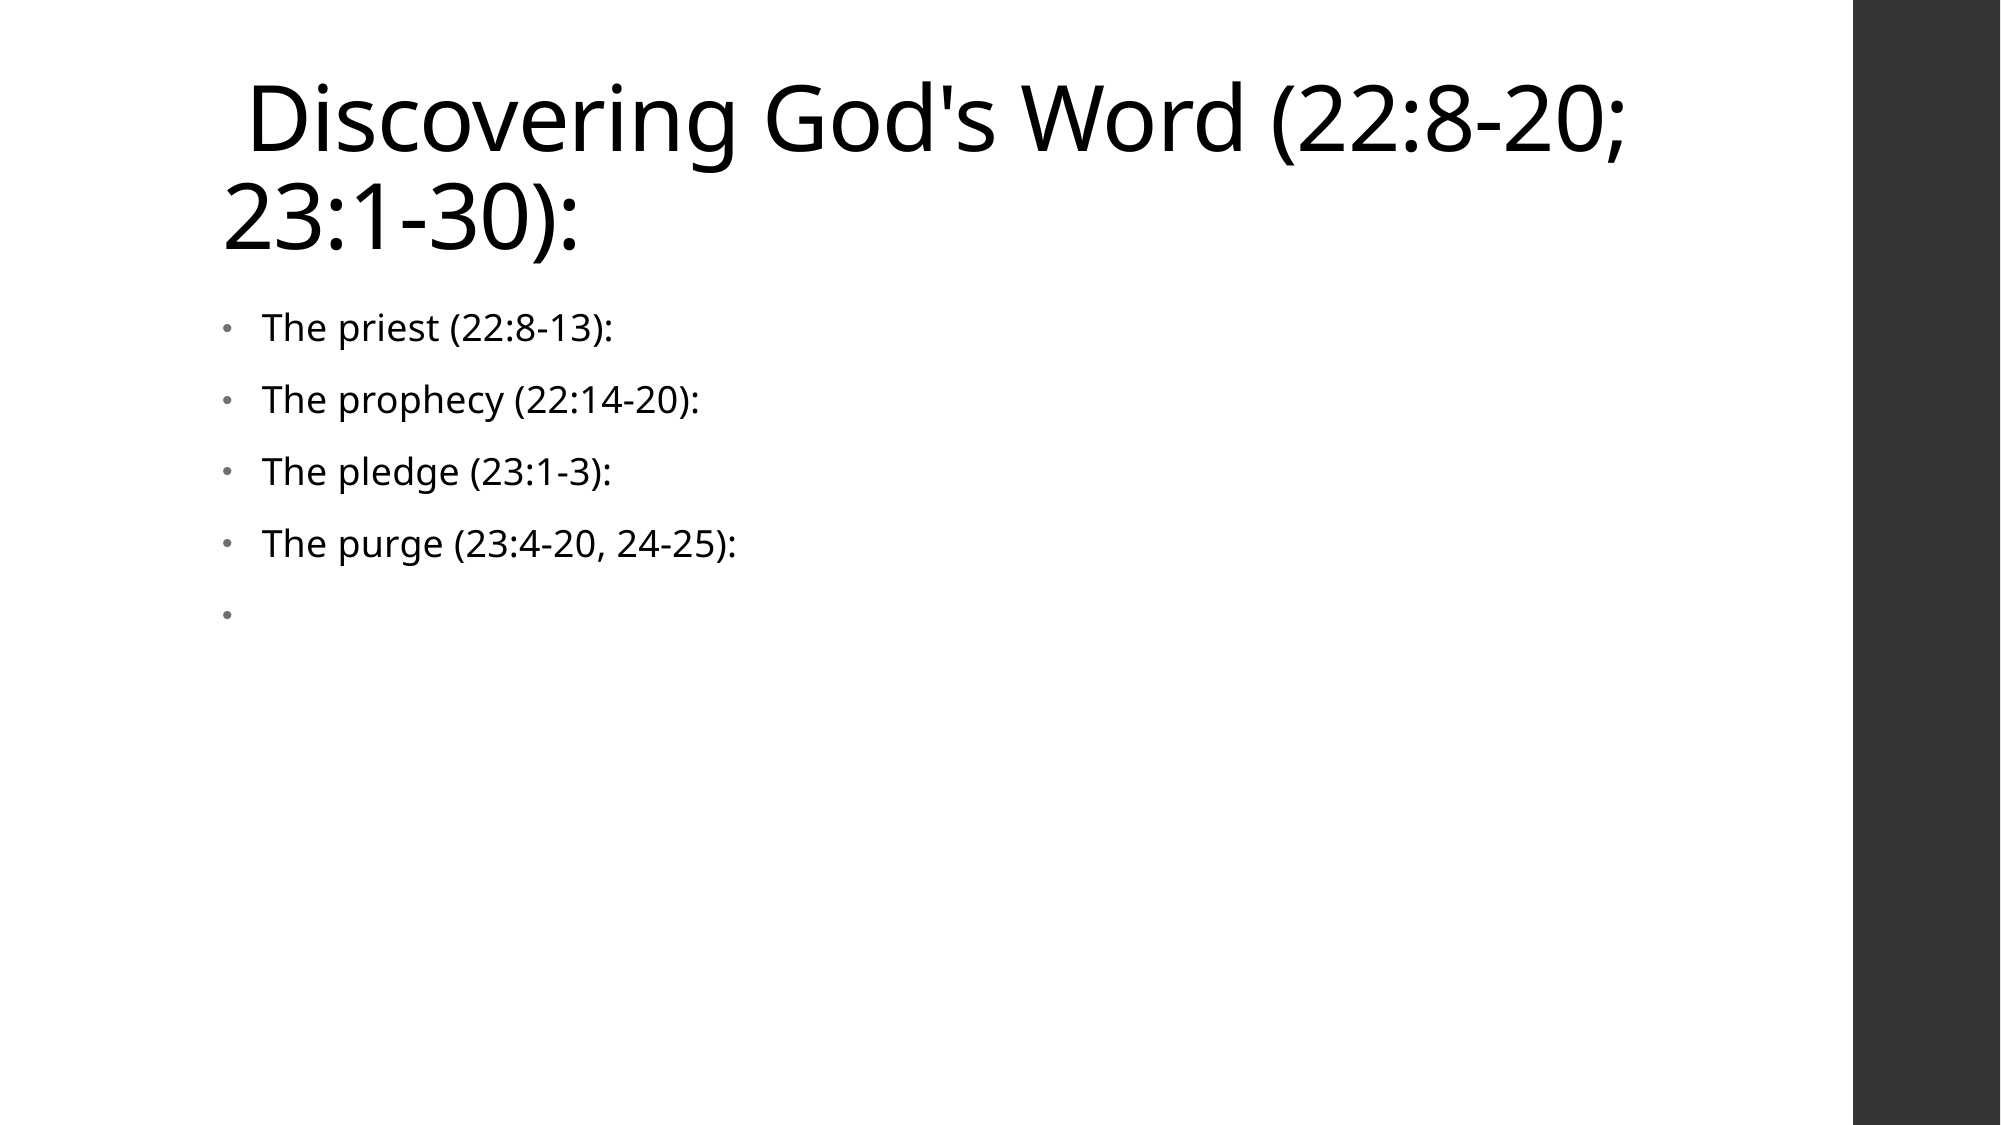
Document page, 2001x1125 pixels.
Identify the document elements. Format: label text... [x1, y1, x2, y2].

list The priest (22:8-13): The prophecy (22:14-20): The pledge (23:1-3): The purge (23:4-20, 24-25): [206, 299, 1617, 1014]
title Discovering God's Word (22:8-20; 23:1-30): [206, 60, 1797, 278]
